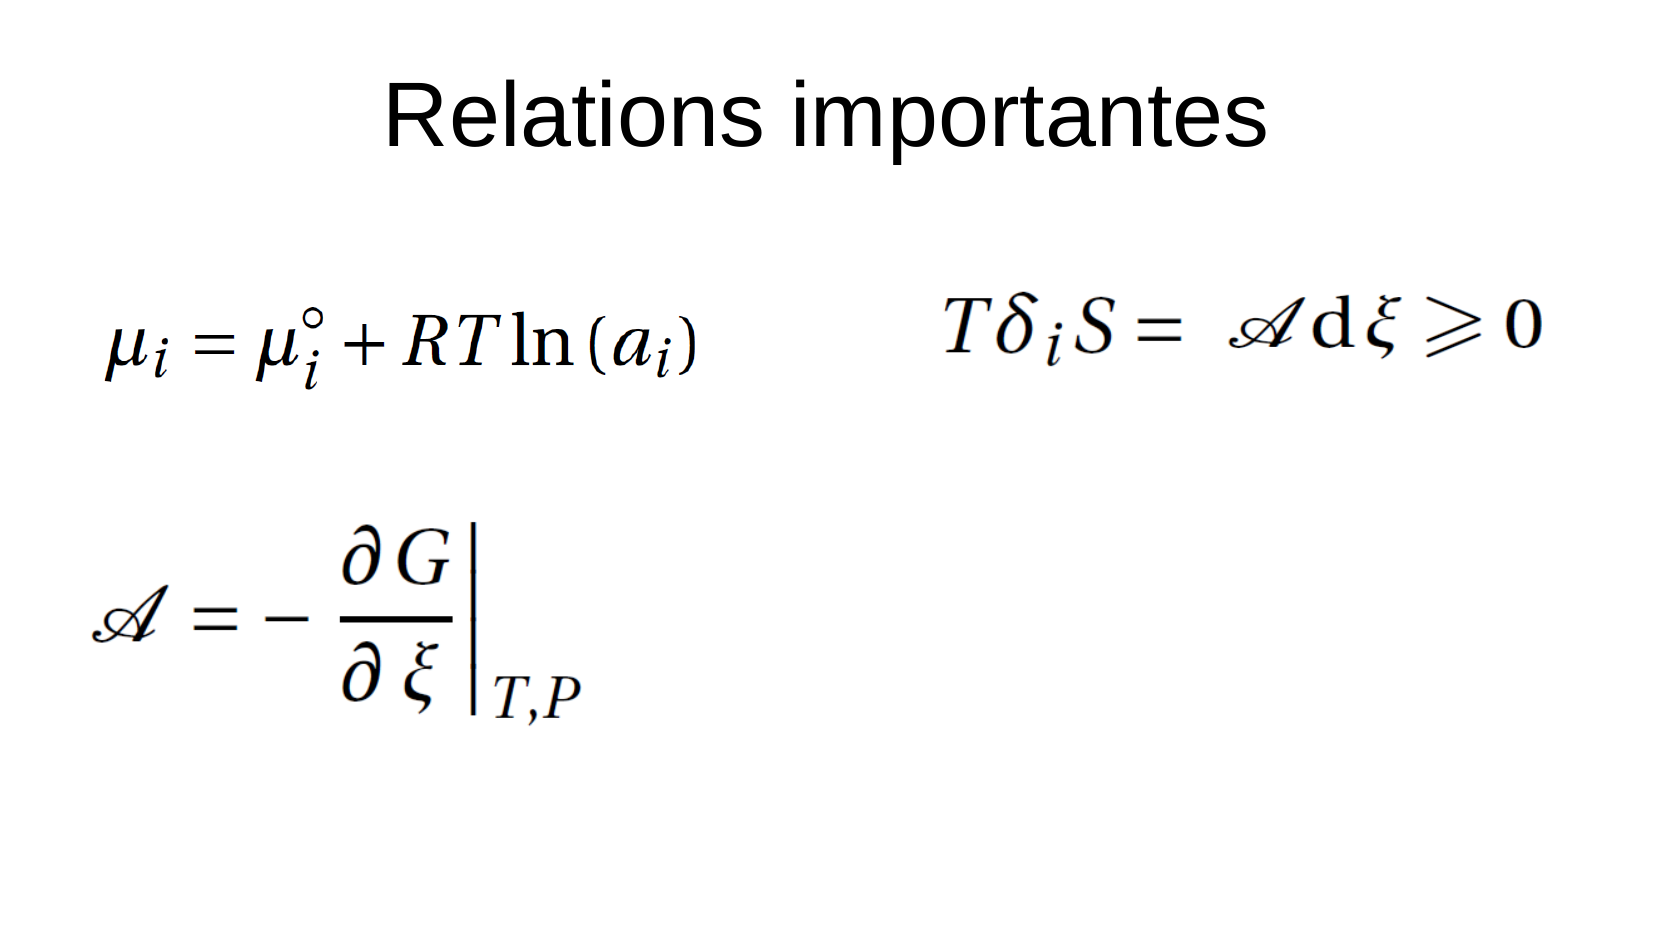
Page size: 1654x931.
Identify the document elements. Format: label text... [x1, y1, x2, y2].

picture [885, 258, 1582, 414]
picture [47, 472, 603, 787]
picture [70, 276, 723, 414]
title Relations importantes [82, 37, 1571, 193]
